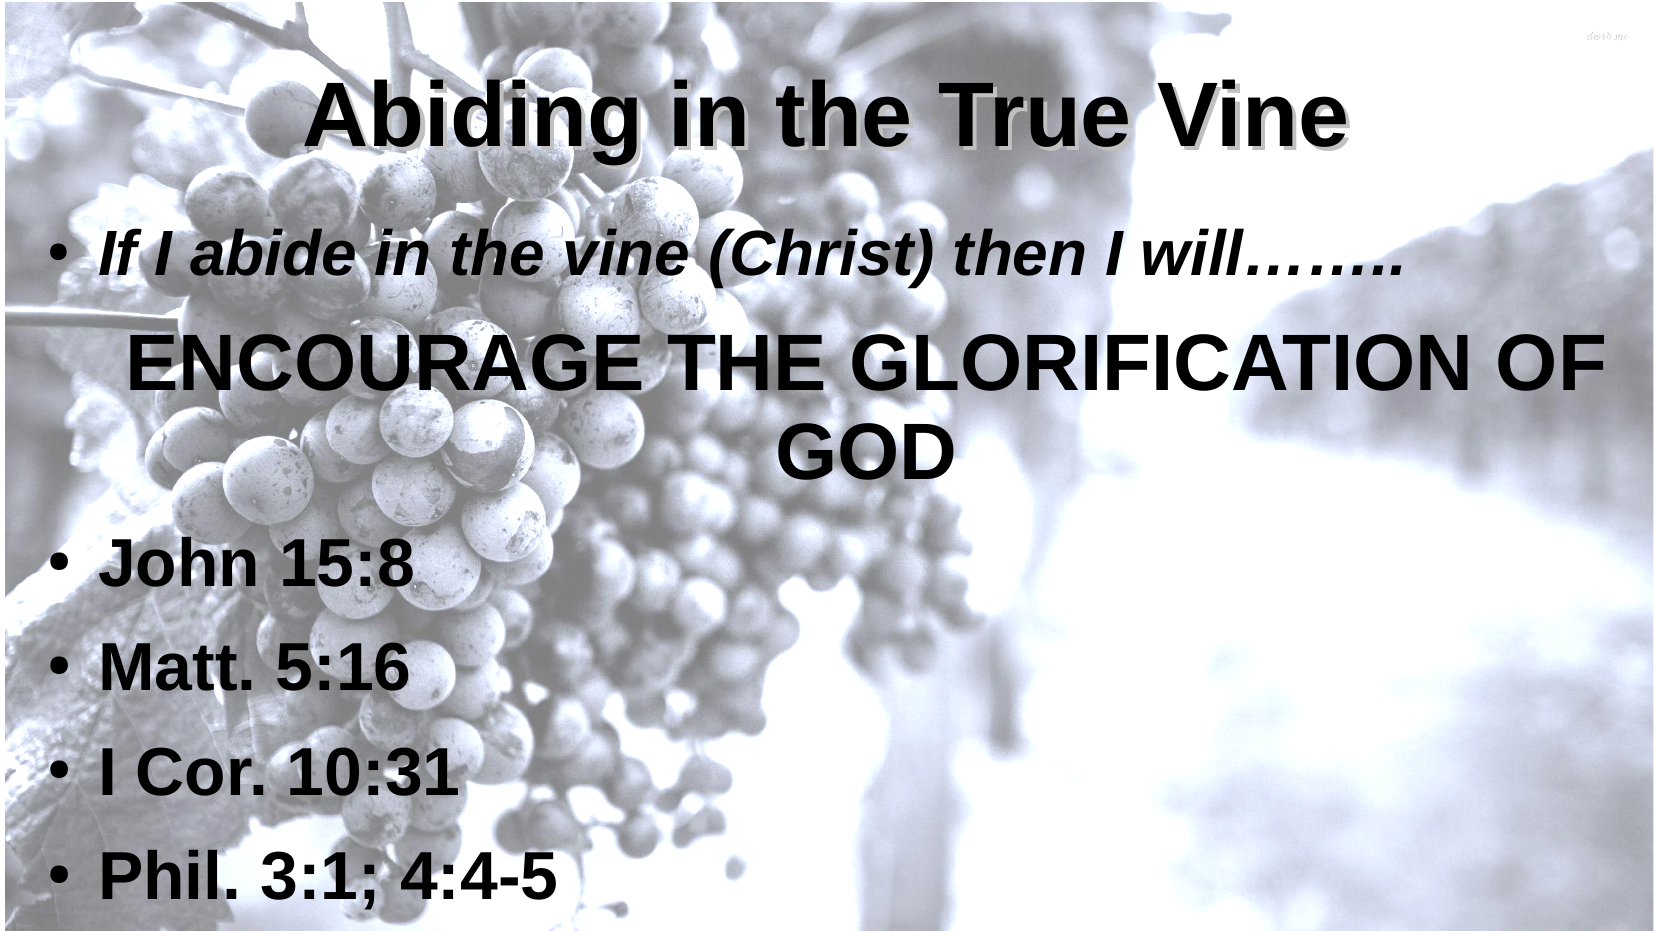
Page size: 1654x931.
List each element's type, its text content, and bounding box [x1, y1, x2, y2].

title Abiding in the True Vine [82, 37, 1571, 193]
picture [5, 2, 1654, 931]
list If I abide in the vine (Christ) then I will…….. ENCOURAGE THE GLORIFICATION OF GOD John 15:8 Matt. 5:16 I Cor. 10:31 Phil. 3:1; 4:4-5 [30, 217, 1636, 916]
